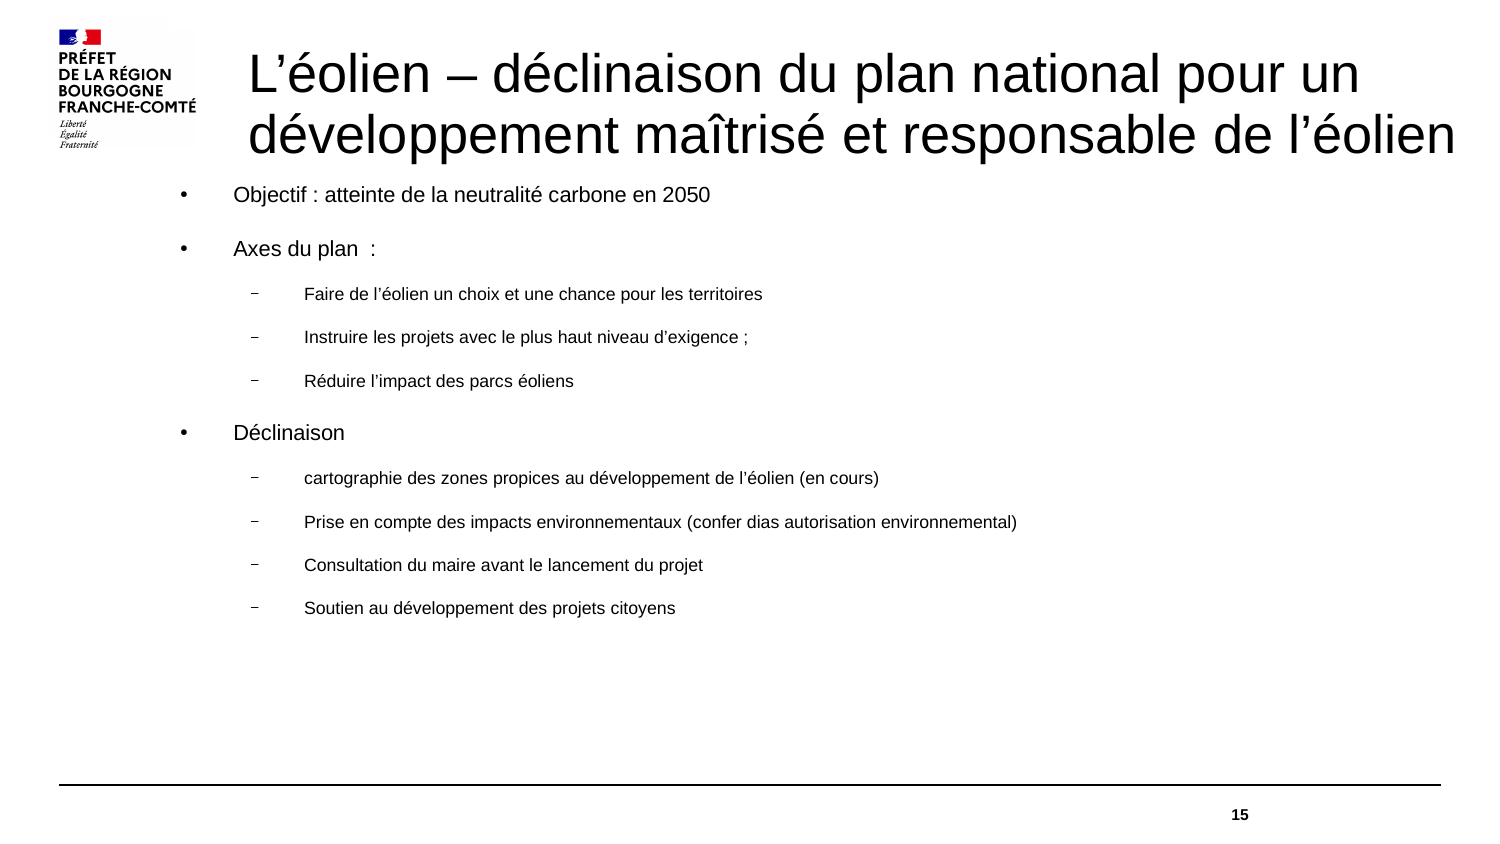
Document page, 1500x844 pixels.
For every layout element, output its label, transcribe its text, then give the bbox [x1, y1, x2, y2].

picture [50, 17, 196, 148]
title L’éolien – déclinaison du plan national pour un développement maîtrisé et responsable de l’éolien [248, 33, 1500, 175]
list Objectif : atteinte de la neutralité carbone en 2050 Axes du plan : Faire de l’éolien un choix et une chance pour les territoires Instruire les projets avec le plus haut niveau d’exigence ; Réduire l’impact des parcs éoliens Déclinaison cartographie des zones propices au développement de l’éolien (en cours) Prise en compte des impacts environnementaux (confer dias autorisation environnemental) Consultation du maire avant le lancement du projet Soutien au développement des projets citoyens [162, 182, 1369, 737]
